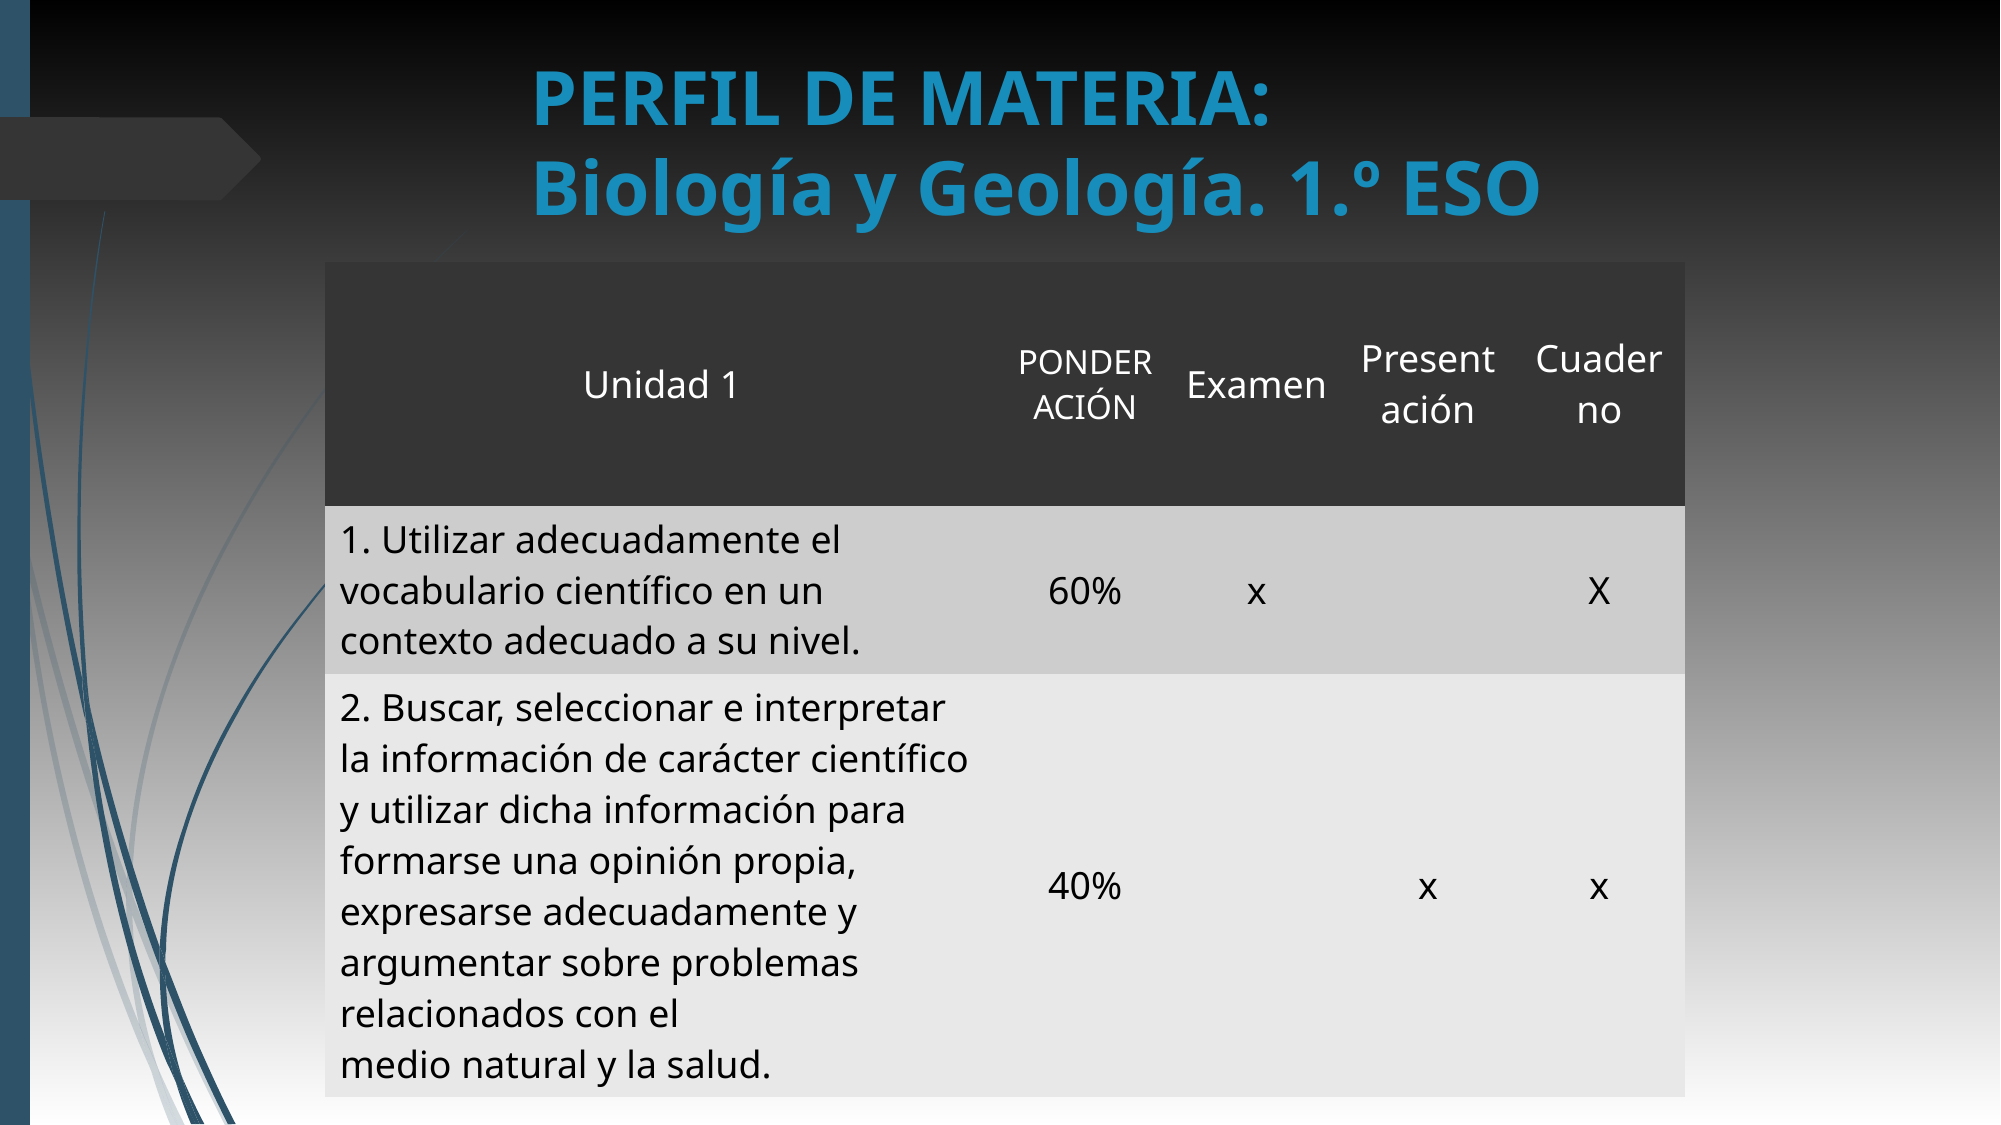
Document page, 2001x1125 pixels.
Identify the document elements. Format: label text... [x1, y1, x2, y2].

table_cell [1342, 506, 1514, 674]
table_cell x [1342, 674, 1514, 1097]
table_cell 2. Buscar, seleccionar e interpretar la información de carácter científico y utilizar dicha información para formarse una opinión propia, expresarse adecuadamente y argumentar sobre problemas relacionados con el medio natural y la salud. [325, 674, 1000, 1097]
table_header Unidad 1 [325, 262, 1000, 506]
table_cell x [1514, 674, 1685, 1097]
table_cell 60% [1000, 506, 1171, 674]
table_cell [1171, 674, 1342, 1097]
table_cell X [1514, 506, 1685, 674]
table_cell 40% [1000, 674, 1171, 1097]
table_cell 1. Utilizar adecuadamente el vocabulario científico en un contexto adecuado a su nivel. [325, 506, 1000, 674]
table_header Cuaderno [1514, 262, 1685, 506]
table_cell x [1171, 506, 1342, 674]
table_header PONDERACIÓN [1000, 262, 1171, 506]
title PERFIL DE MATERIA: Biología y Geología. 1.º ESO [515, 42, 1597, 253]
table_header Presentación [1342, 262, 1514, 506]
table_header Examen [1171, 262, 1342, 506]
